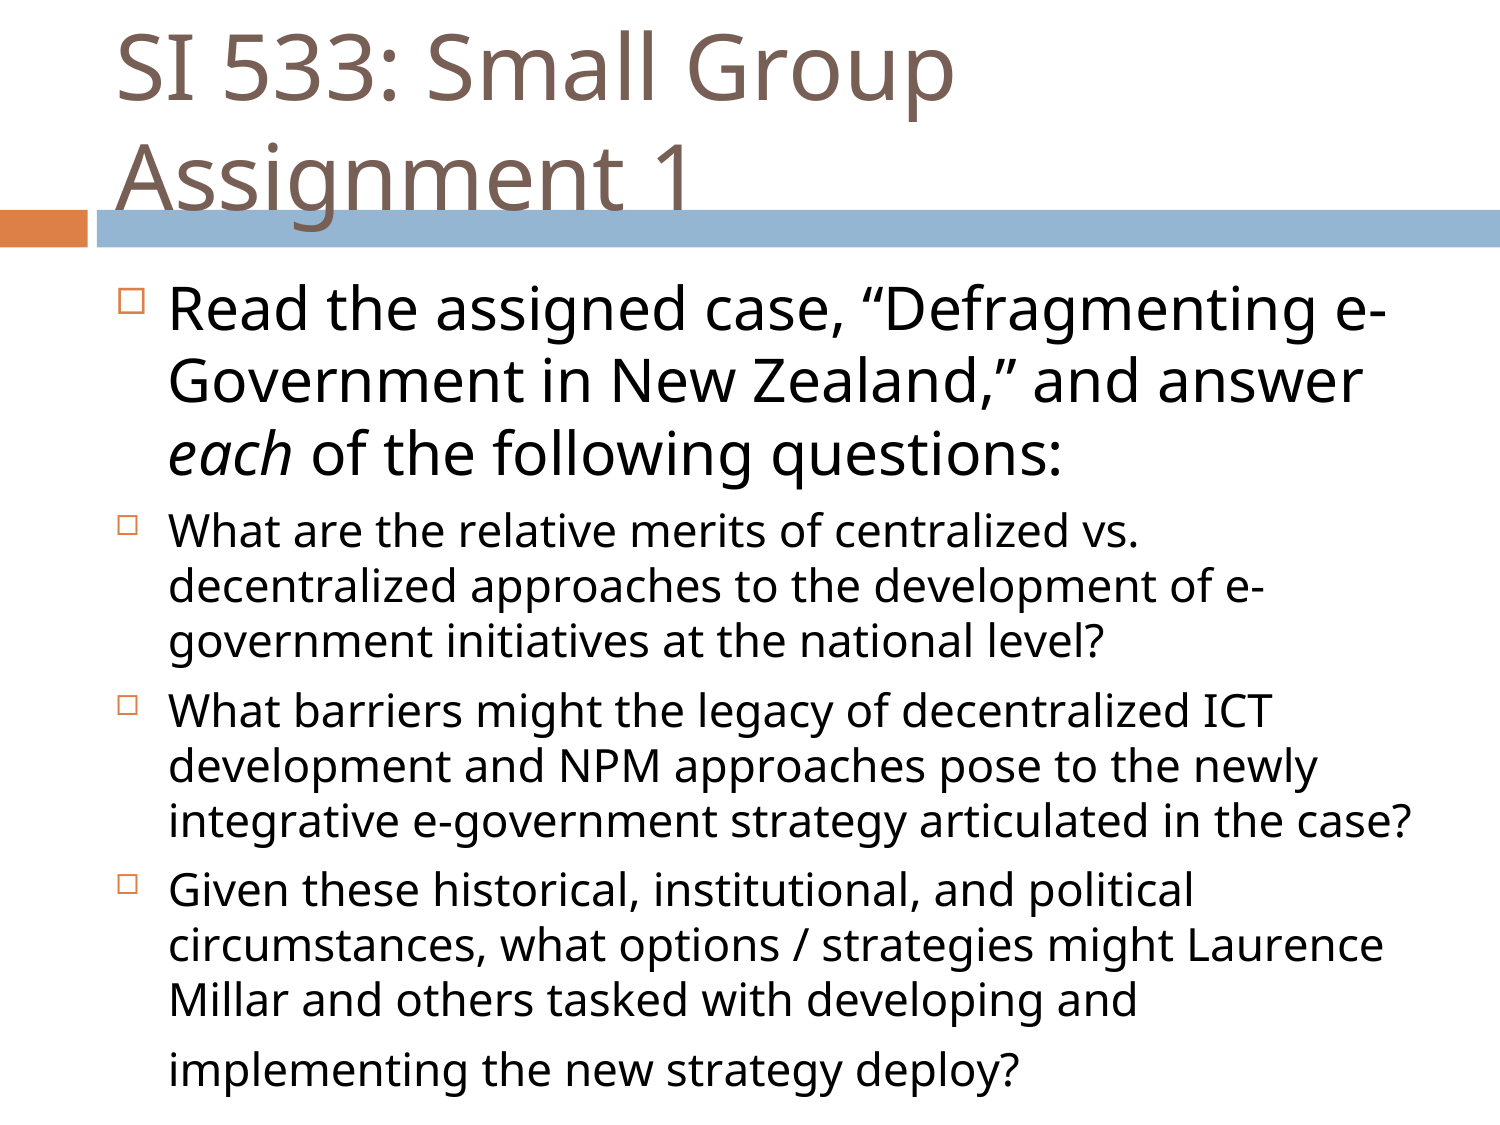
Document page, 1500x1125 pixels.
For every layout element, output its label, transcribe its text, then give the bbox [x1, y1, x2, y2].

list Read the assigned case, “Defragmenting e-Government in New Zealand,” and answer each of the following questions: What are the relative merits of centralized vs. decentralized approaches to the development of e-government initiatives at the national level? What barriers might the legacy of decentralized ICT development and NPM approaches pose to the newly integrative e-government strategy articulated in the case? Given these historical, institutional, and political circumstances, what options / strategies might Laurence Millar and others tasked with developing and implementing the new strategy deploy? [100, 262, 1438, 1051]
title SI 533: Small Group Assignment 1 [100, 37, 1438, 201]
